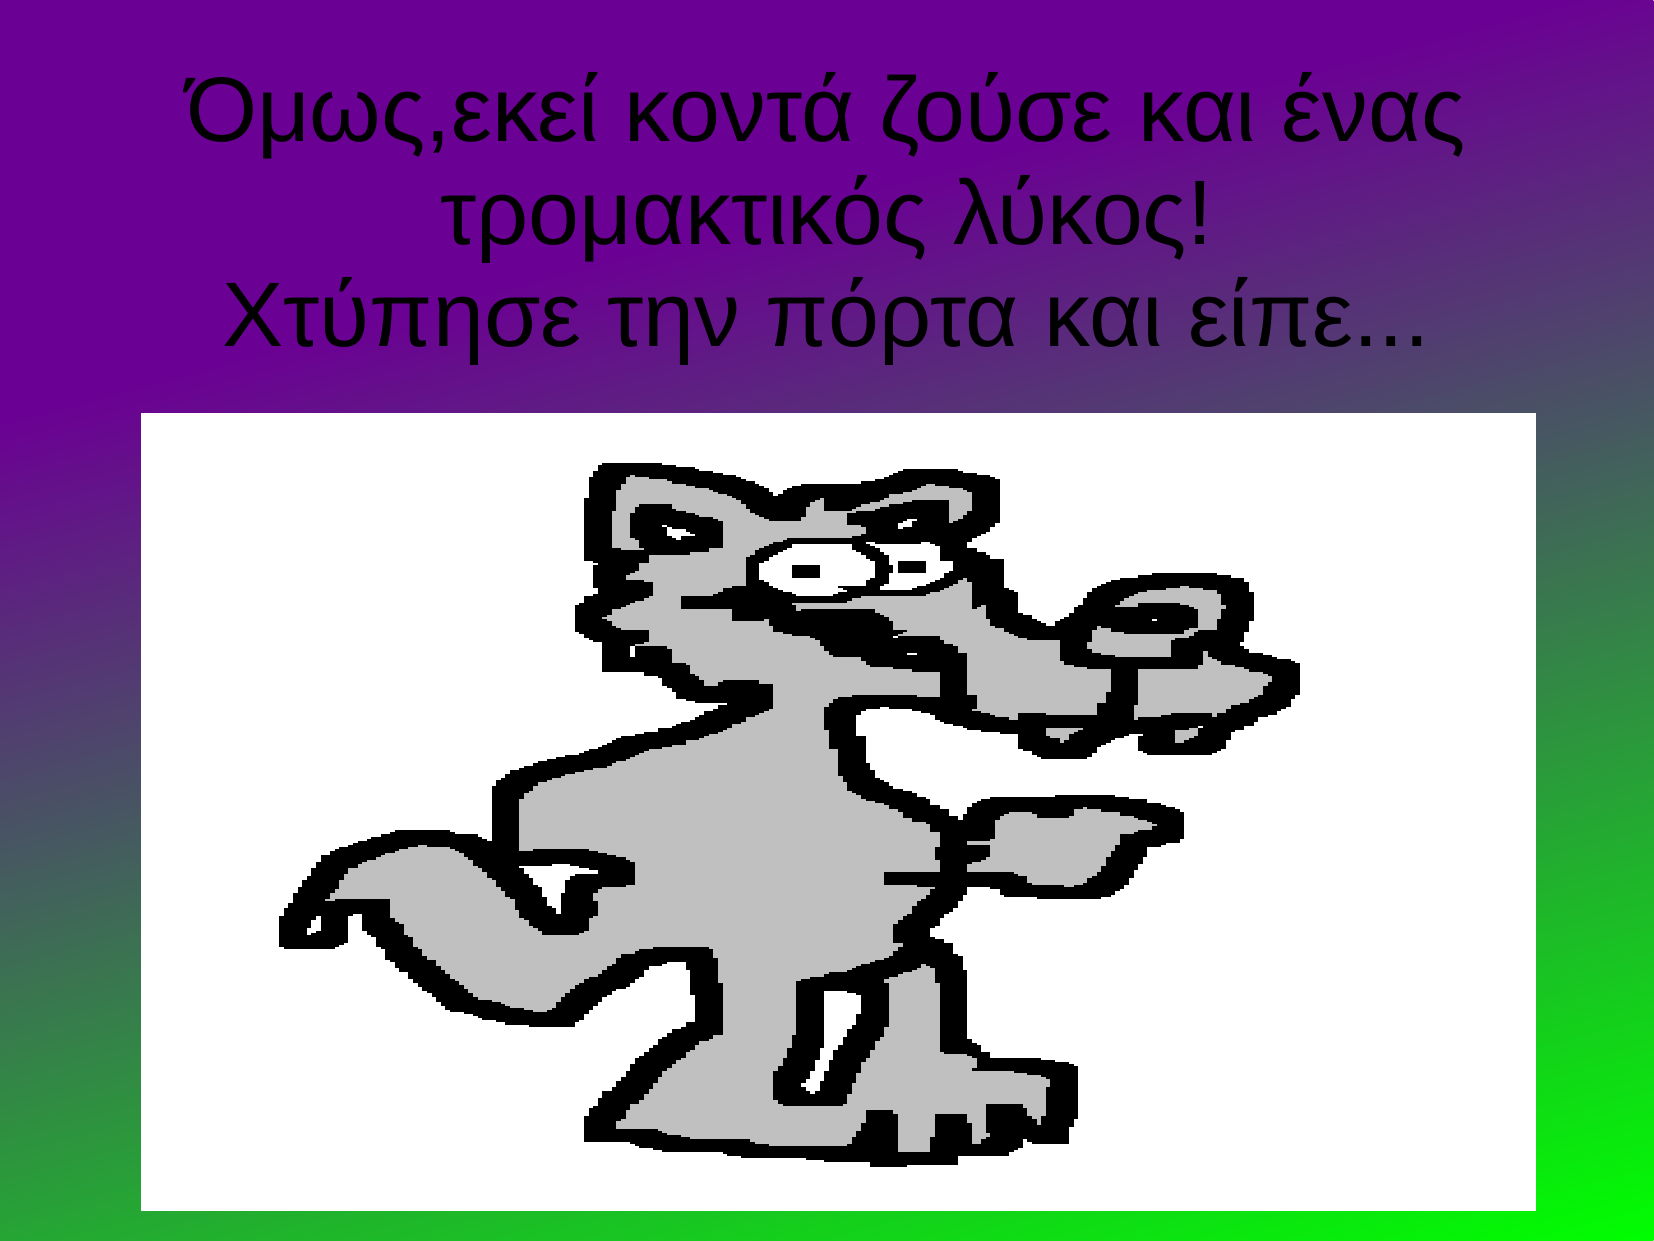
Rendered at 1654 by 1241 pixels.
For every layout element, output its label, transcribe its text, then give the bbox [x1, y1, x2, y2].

picture [141, 413, 1536, 1211]
title Όμως,εκεί κοντά ζούσε και ένας τρομακτικός λύκος! Χτύπησε την πόρτα και είπε... [82, 58, 1571, 367]
